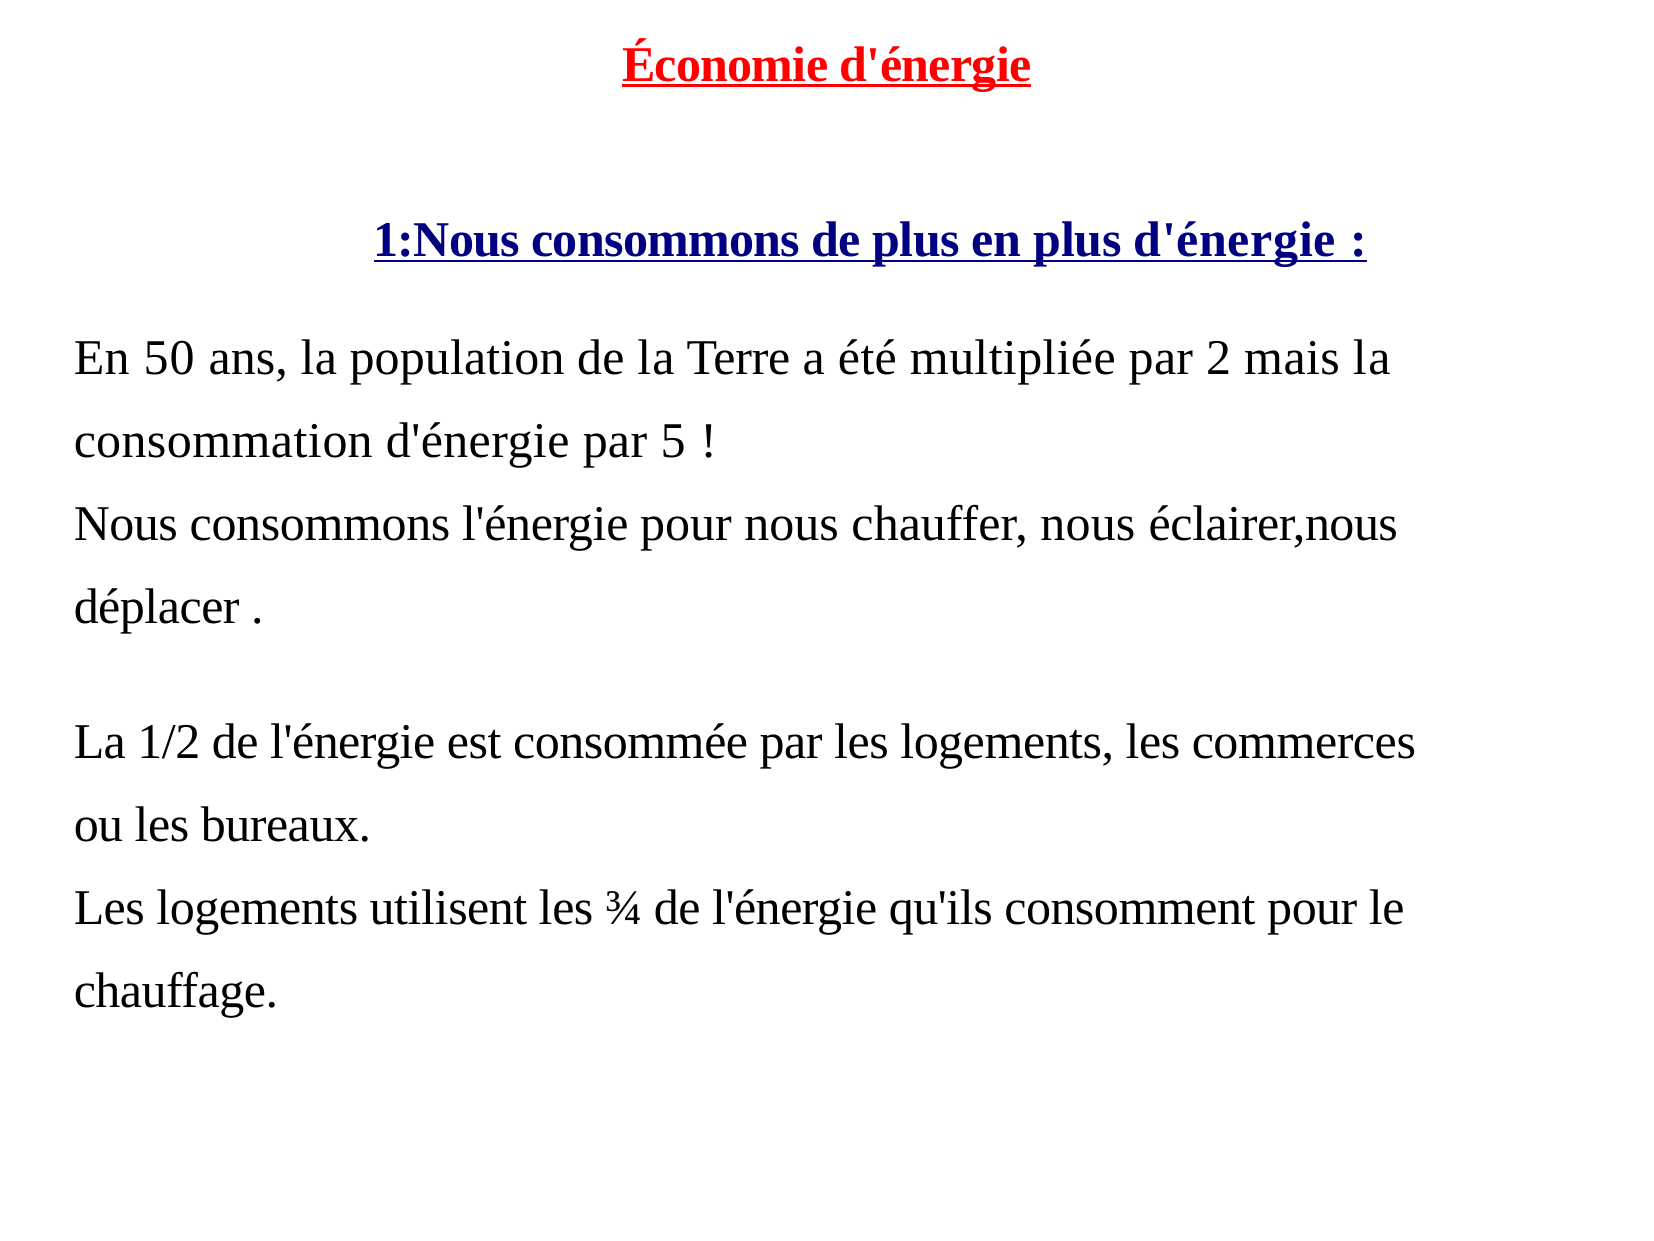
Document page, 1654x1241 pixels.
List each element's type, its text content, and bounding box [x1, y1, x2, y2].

text_box La 1/2 de l'énergie est consommée par les logements, les commerces ou les bureaux. Les logements utilisent les ¾ de l'énergie qu'ils consomment pour le chauffage. [59, 679, 1456, 1004]
text_box [0, 599, 1654, 1241]
text_box En 50 ans, la population de la Terre a été multipliée par 2 mais la consommation d'énergie par 5 ! Nous consommons l'énergie pour nous chauffer, nous éclairer,nous déplacer . [59, 295, 1595, 620]
text_box 1:Nous consommons de plus en plus d'énergie : [323, 177, 1418, 249]
text_box Économie d'énergie [502, 29, 1152, 101]
